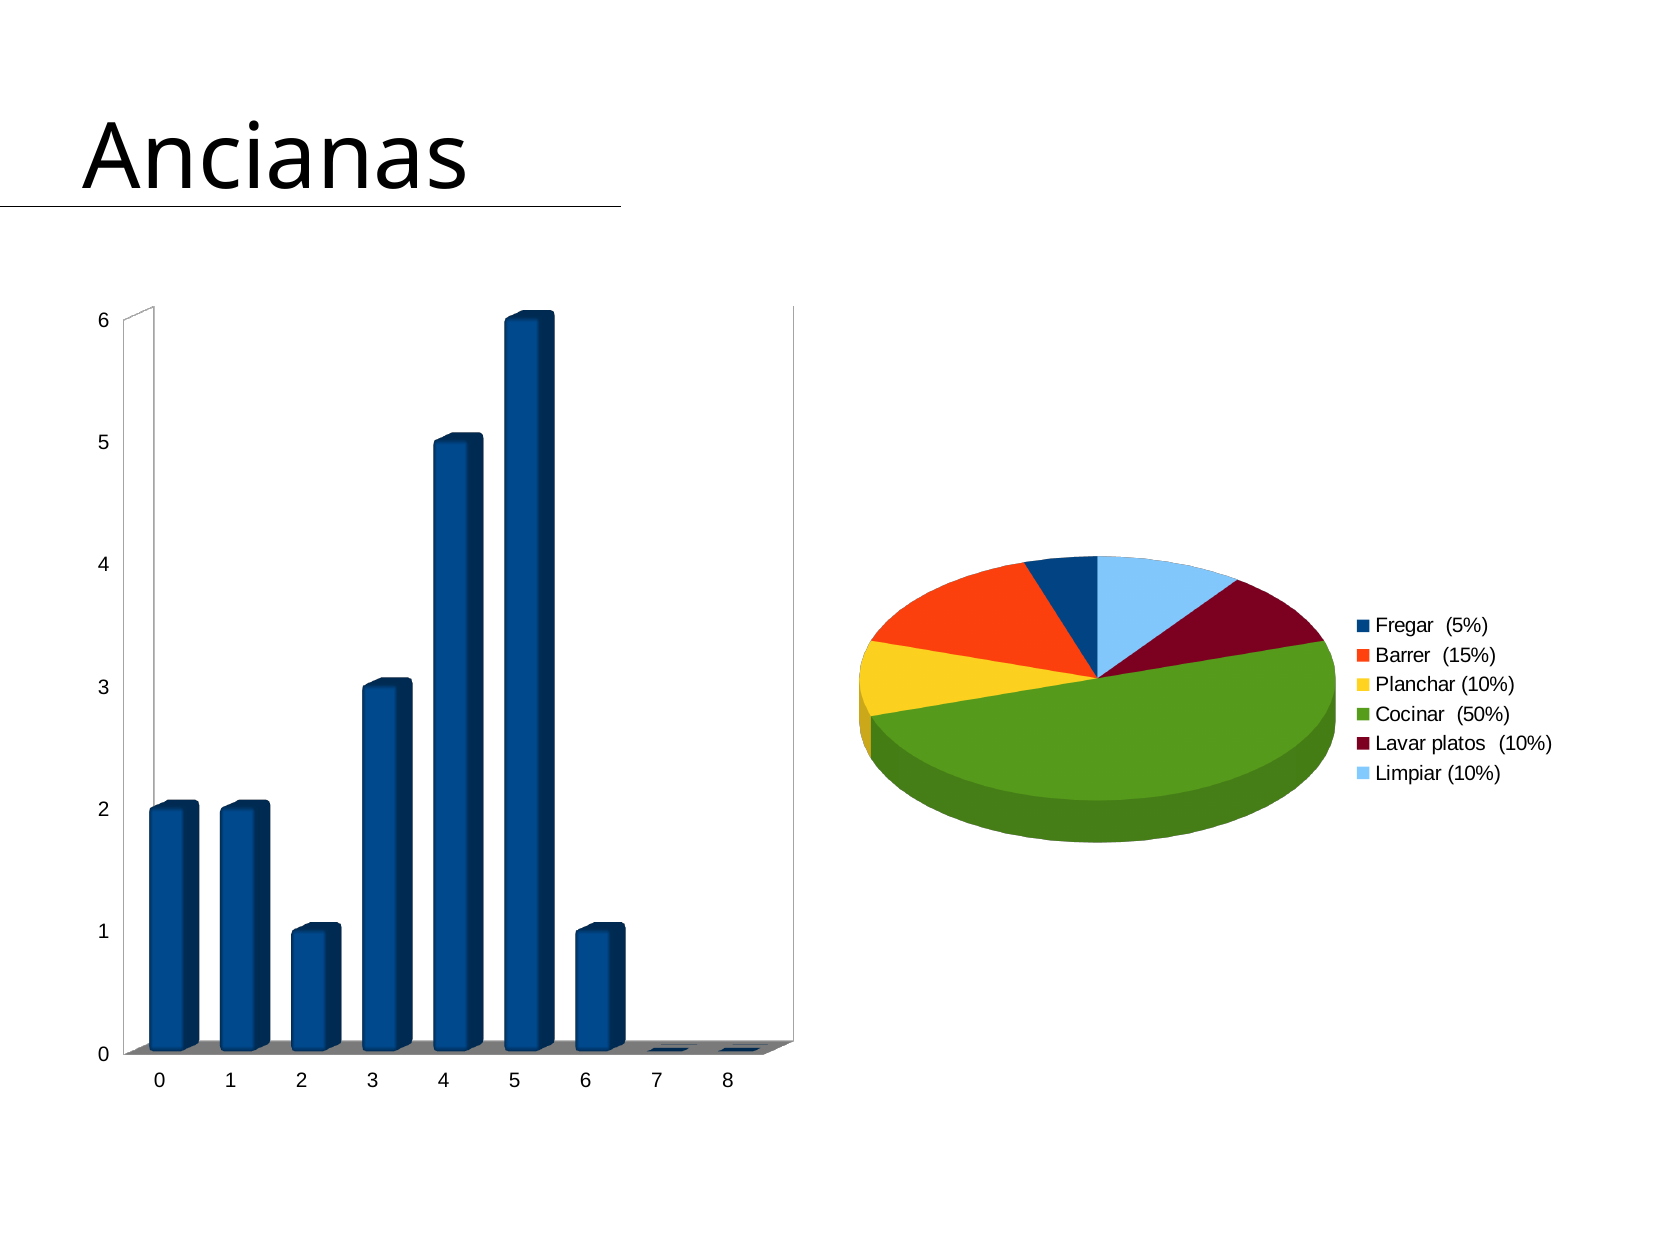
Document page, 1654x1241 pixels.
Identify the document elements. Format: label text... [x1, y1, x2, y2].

chart [845, 290, 1572, 1109]
title Ancianas [82, 49, 1571, 257]
chart [82, 290, 809, 1109]
